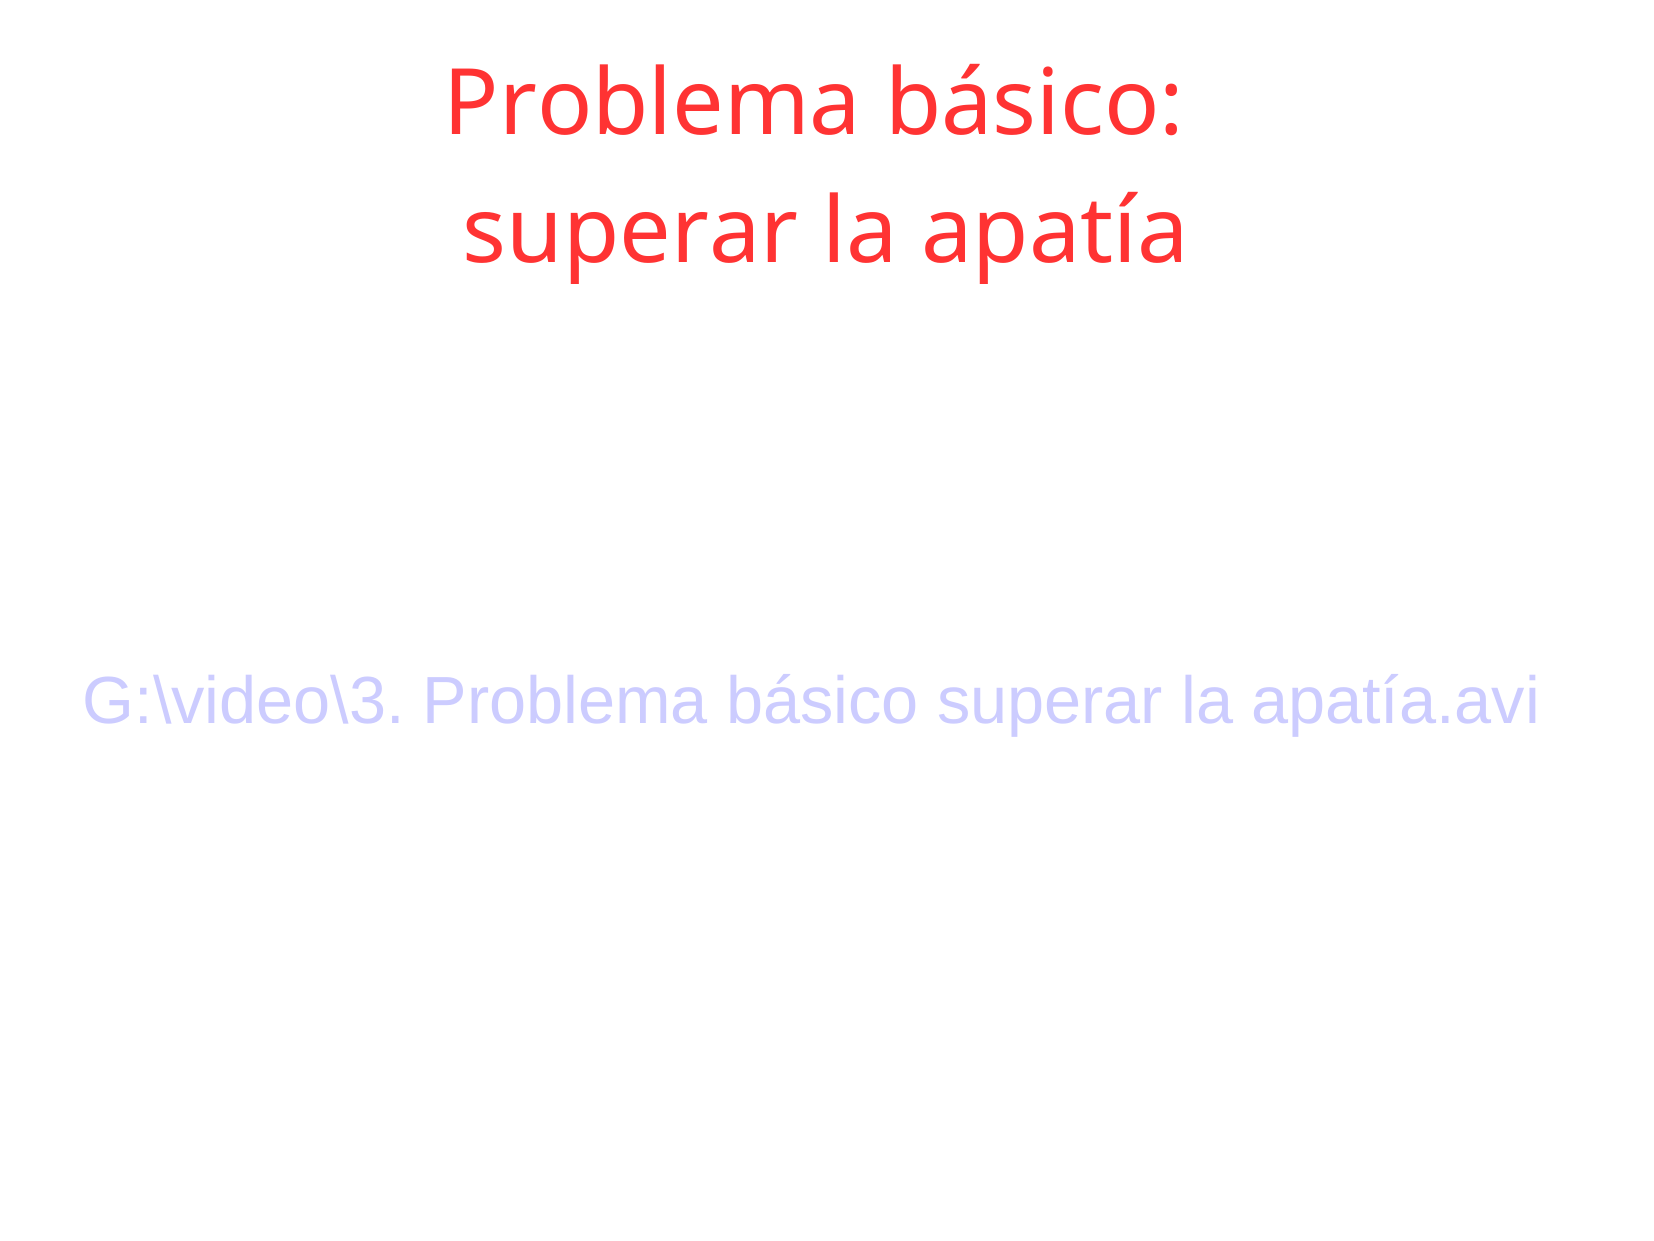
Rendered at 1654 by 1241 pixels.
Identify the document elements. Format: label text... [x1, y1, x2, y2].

list G:\video\3. Problema básico superar la apatía.avi [82, 290, 1570, 1108]
title Problema básico: superar la apatía [82, 49, 1570, 256]
